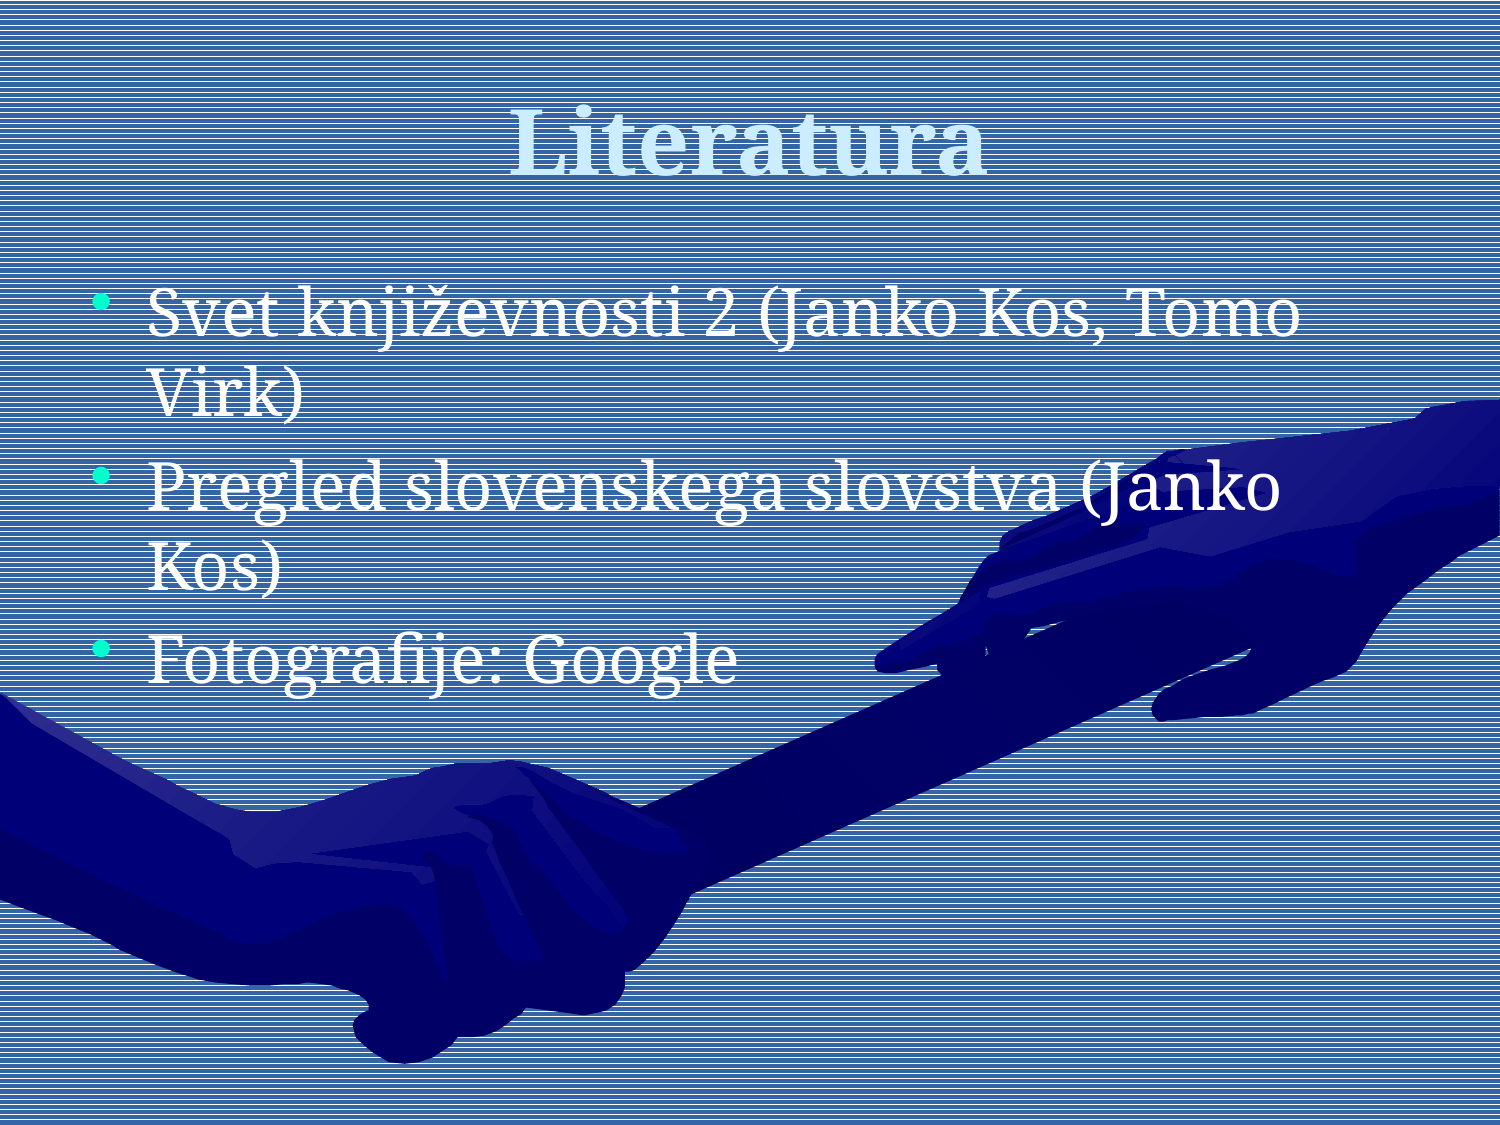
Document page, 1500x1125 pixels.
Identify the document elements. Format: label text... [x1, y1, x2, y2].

title Literatura [75, 45, 1425, 233]
list Svet književnosti 2 (Janko Kos, Tomo Virk) Pregled slovenskega slovstva (Janko Kos) Fotografije: Google [75, 262, 1425, 1000]
